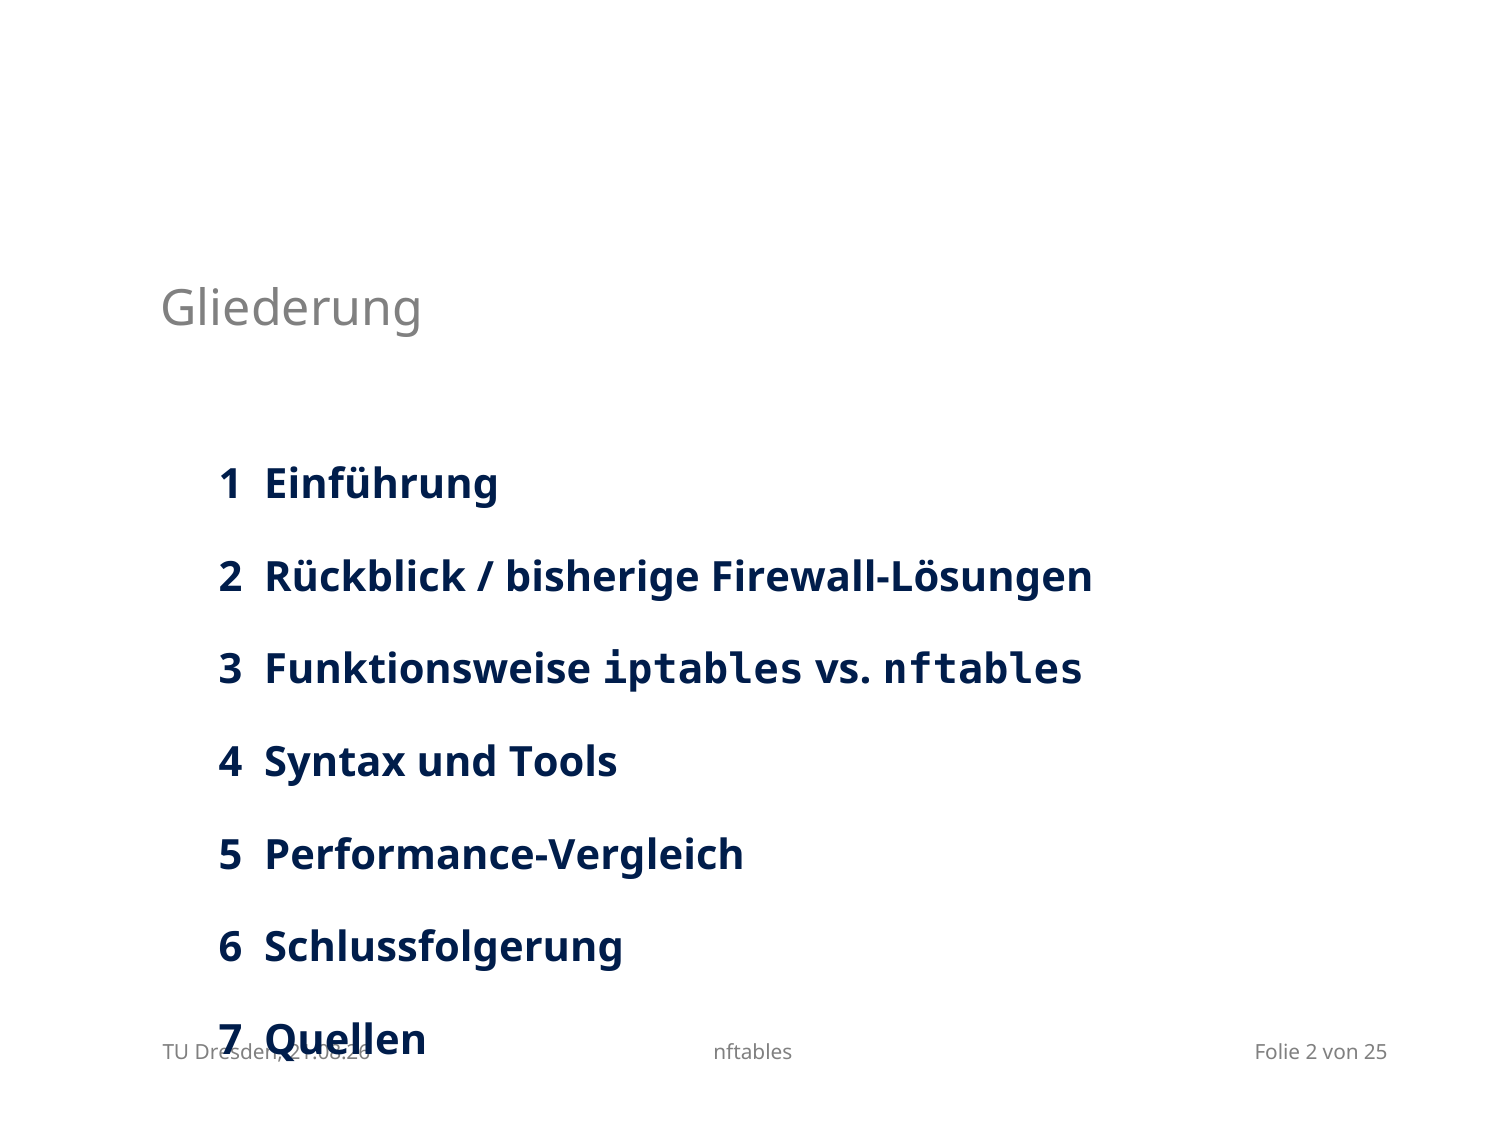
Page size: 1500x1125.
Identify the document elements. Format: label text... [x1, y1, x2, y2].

title Gliederung [160, 238, 1392, 374]
list Einführung Rückblick / bisherige Firewall-Lösungen Funktionsweise iptables vs. nftables Syntax und Tools Performance-Vergleich Schlussfolgerung Quellen [162, 425, 1388, 1078]
